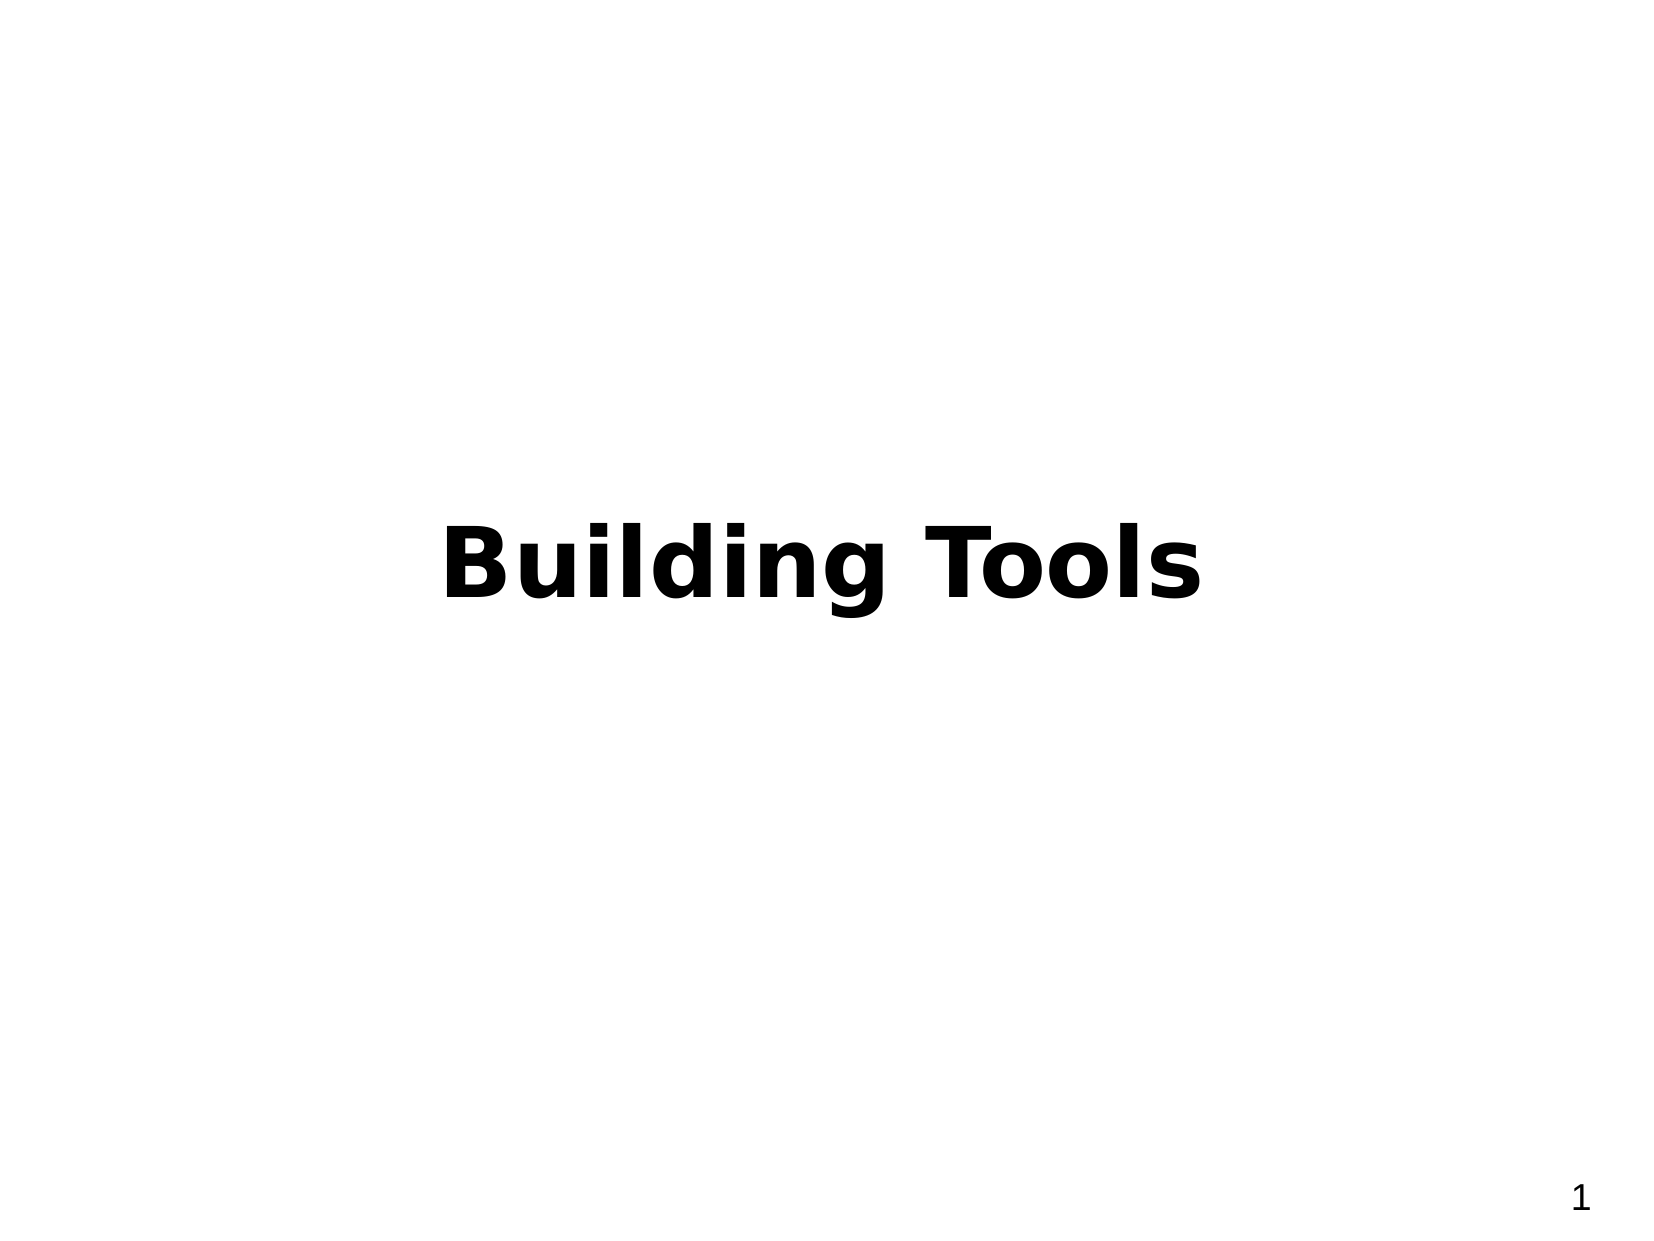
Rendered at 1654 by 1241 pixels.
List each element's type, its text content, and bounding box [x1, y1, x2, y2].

title Building Tools [78, 481, 1567, 647]
